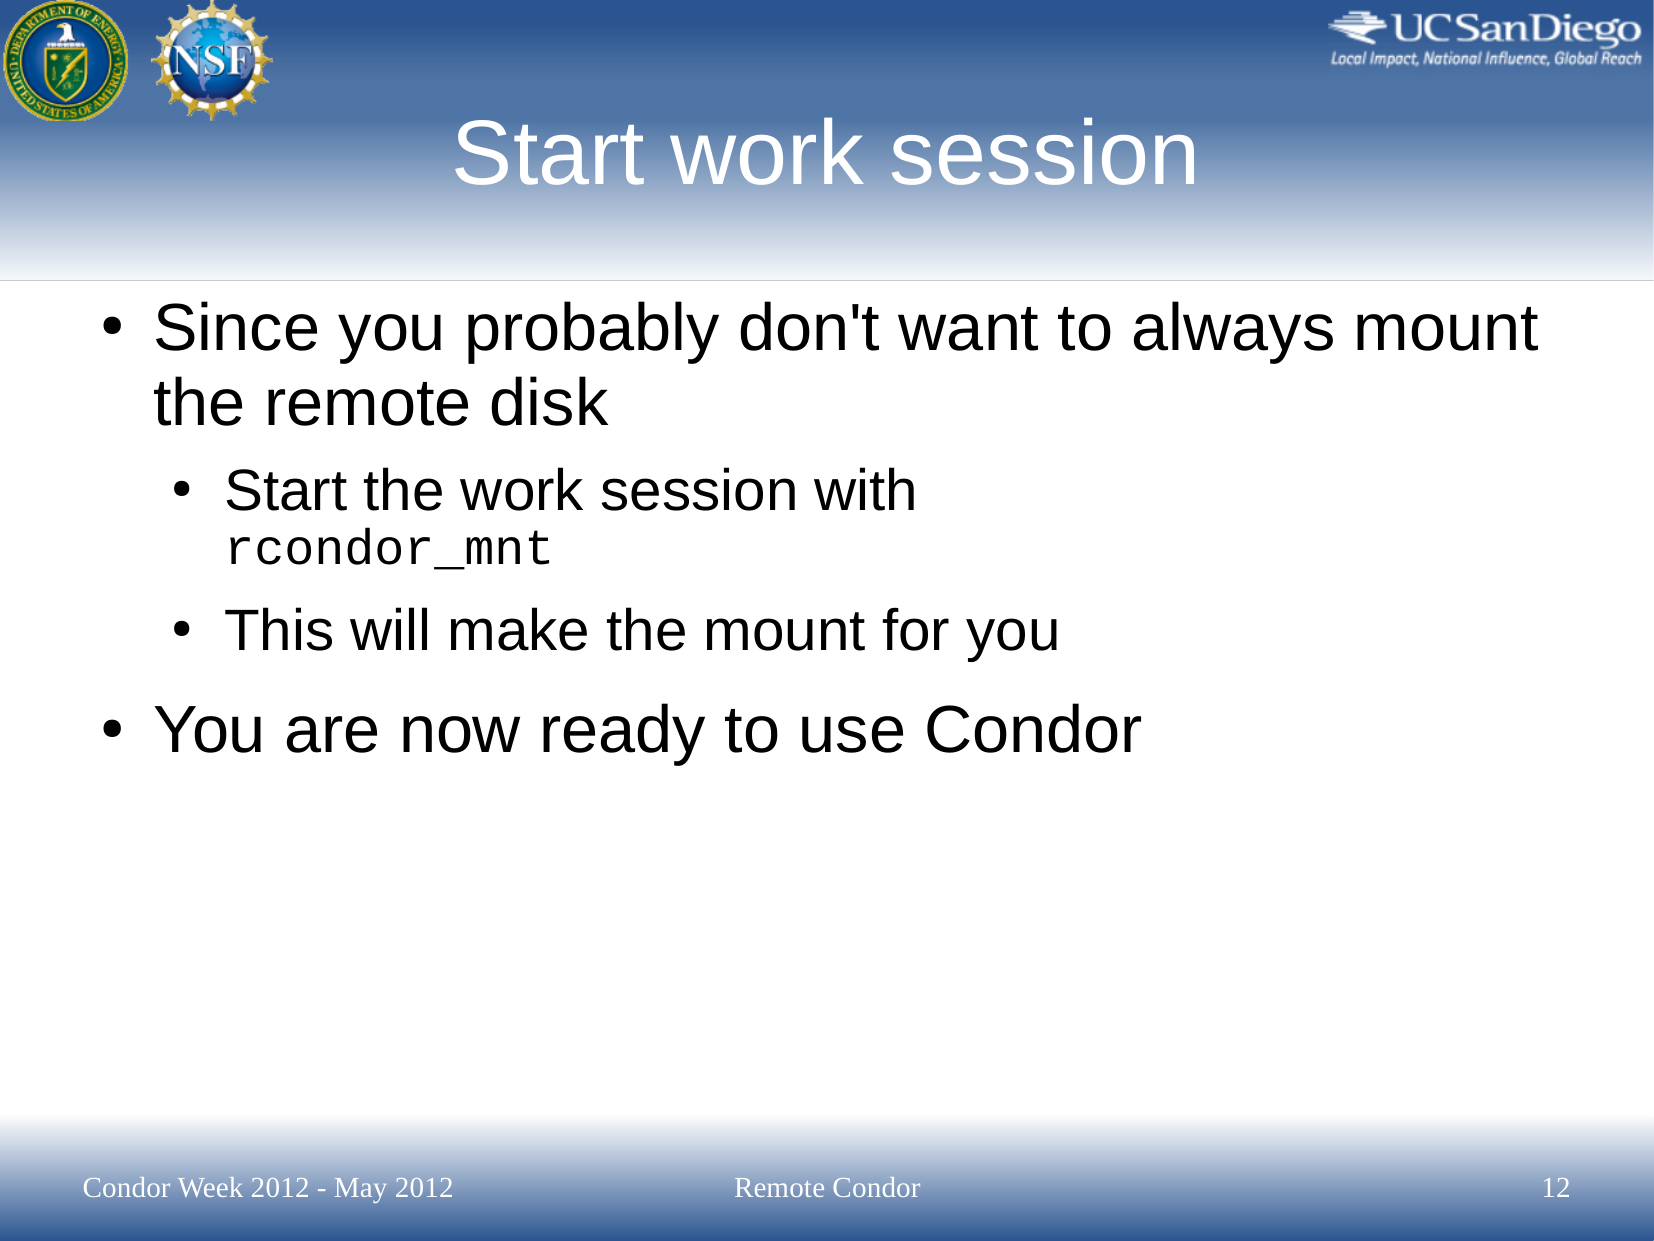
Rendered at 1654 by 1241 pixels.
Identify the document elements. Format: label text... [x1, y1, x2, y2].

picture [0, 0, 1654, 288]
title Start work session [82, 56, 1571, 250]
list Since you probably don't want to always mount the remote disk Start the work session with rcondor_mnt This will make the mount for you You are now ready to use Condor [82, 290, 1571, 1109]
